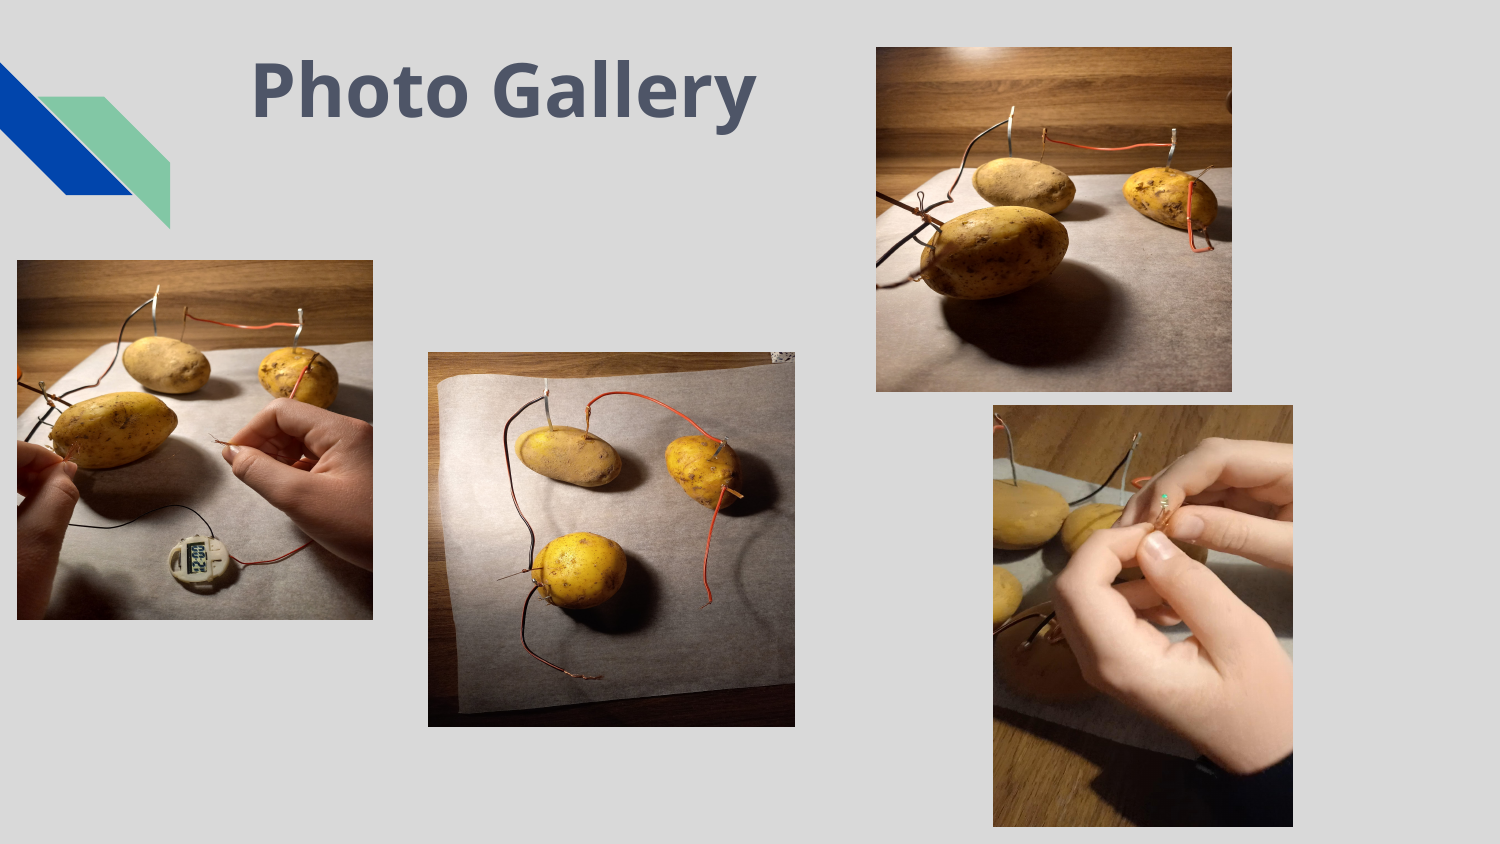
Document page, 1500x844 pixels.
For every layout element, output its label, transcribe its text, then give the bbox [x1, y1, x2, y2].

picture [876, 47, 1232, 392]
picture [993, 405, 1293, 827]
picture [17, 260, 373, 620]
picture [428, 352, 795, 727]
title Photo Gallery [198, 22, 809, 228]
